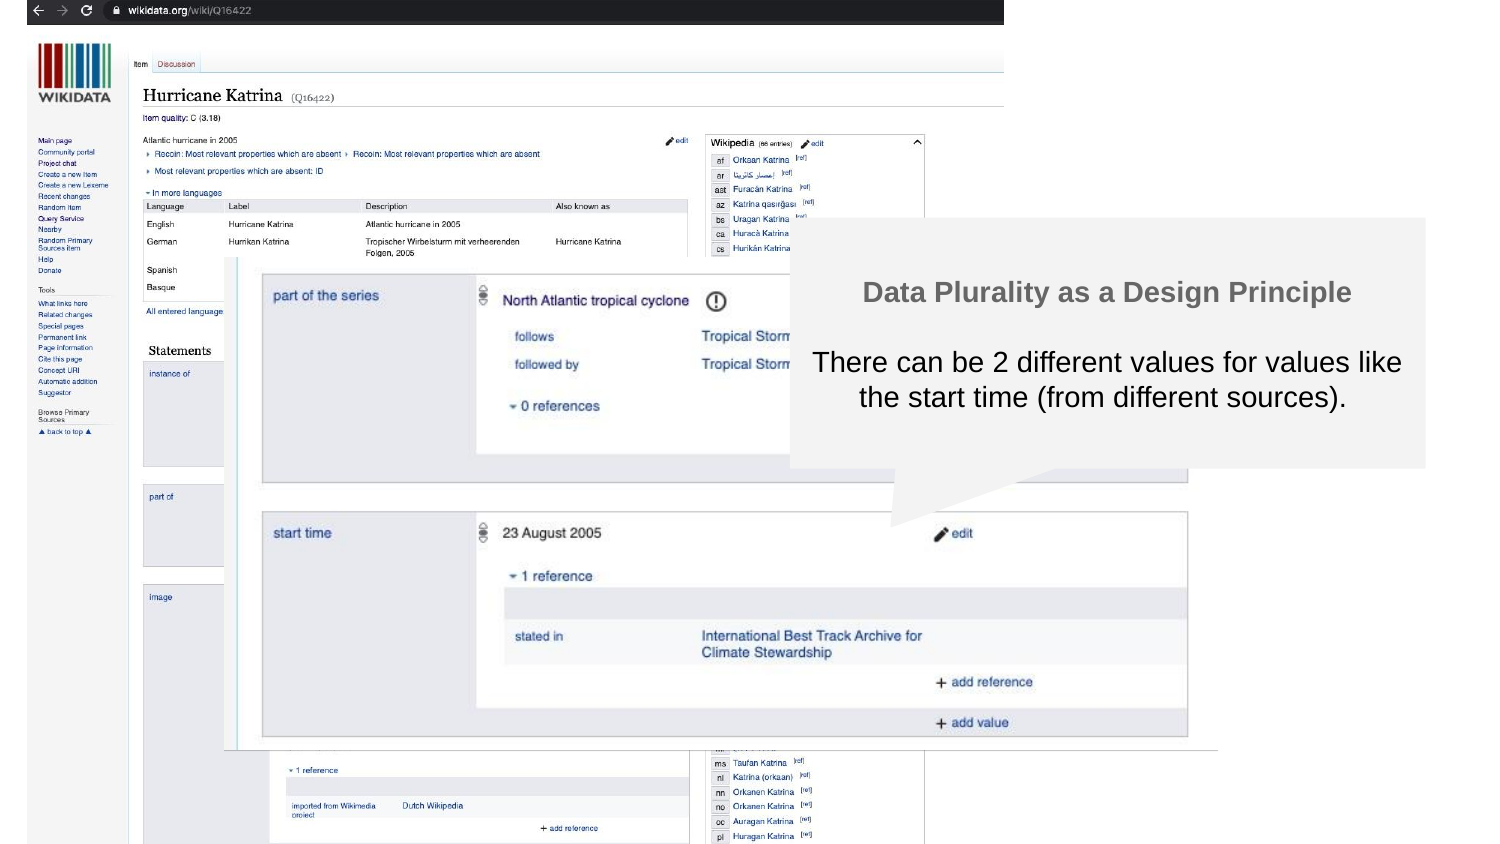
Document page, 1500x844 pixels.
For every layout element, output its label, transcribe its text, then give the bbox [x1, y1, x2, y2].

picture [27, 0, 1220, 844]
text_box Data Plurality as a Design Principle There can be 2 different values for values like the start time (from different sources). [790, 218, 1425, 527]
